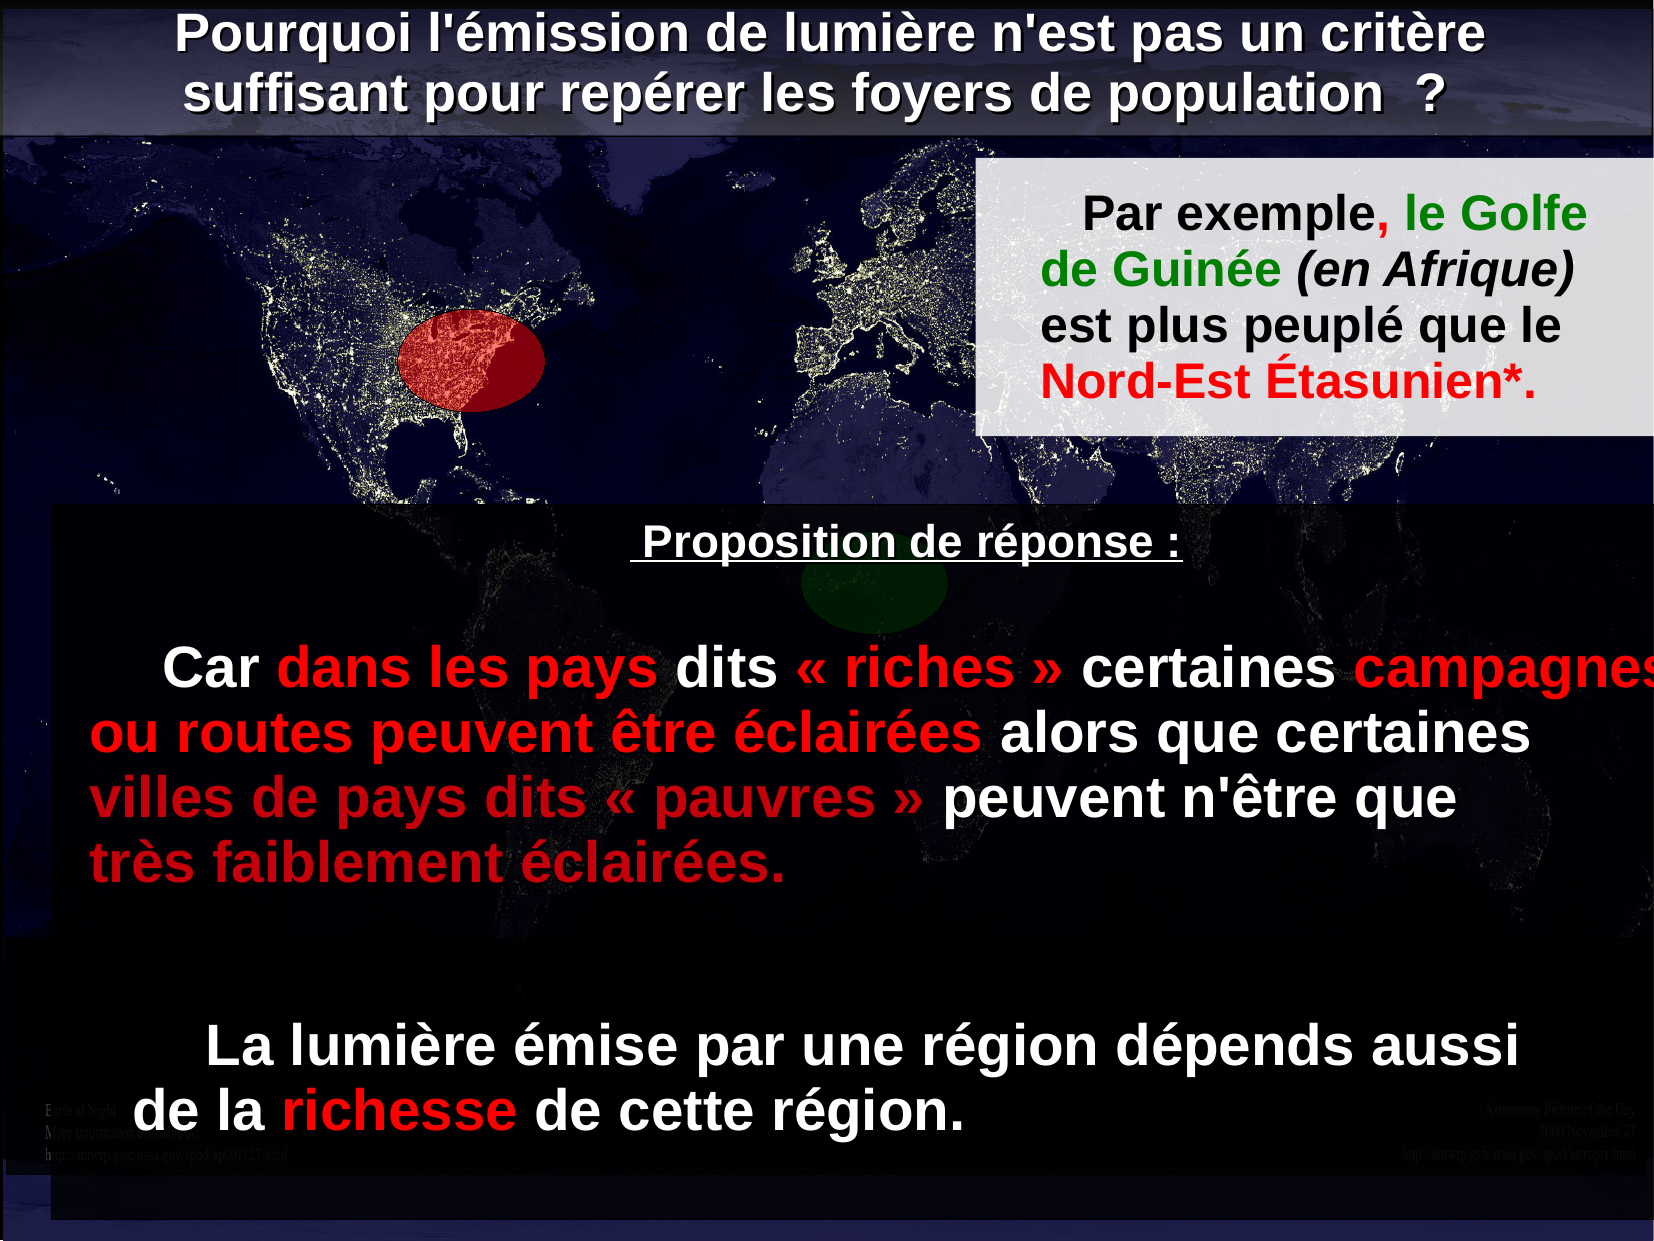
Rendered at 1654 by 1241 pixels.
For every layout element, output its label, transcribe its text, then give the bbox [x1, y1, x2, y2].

text_box Proposition de réponse : Car dans les pays dits « riches » certaines campagnes ou routes peuvent être éclairées alors que certaines villes de pays dits « pauvres » peuvent n'être que très faiblement éclairées. [51, 504, 1654, 1220]
text_box [397, 309, 546, 413]
text_box Pourquoi l'émission de lumière n'est pas un critère suffisant pour repérer les foyers de population ? [0, 0, 1653, 137]
picture [3, 9, 1654, 1241]
text_box La lumière émise par une région dépends aussi de la richesse de cette région. [6, 938, 1647, 1175]
text_box Par exemple, le Golfe de Guinée (en Afrique) est plus peuplé que le Nord-Est Étasunien*. [975, 157, 1654, 437]
